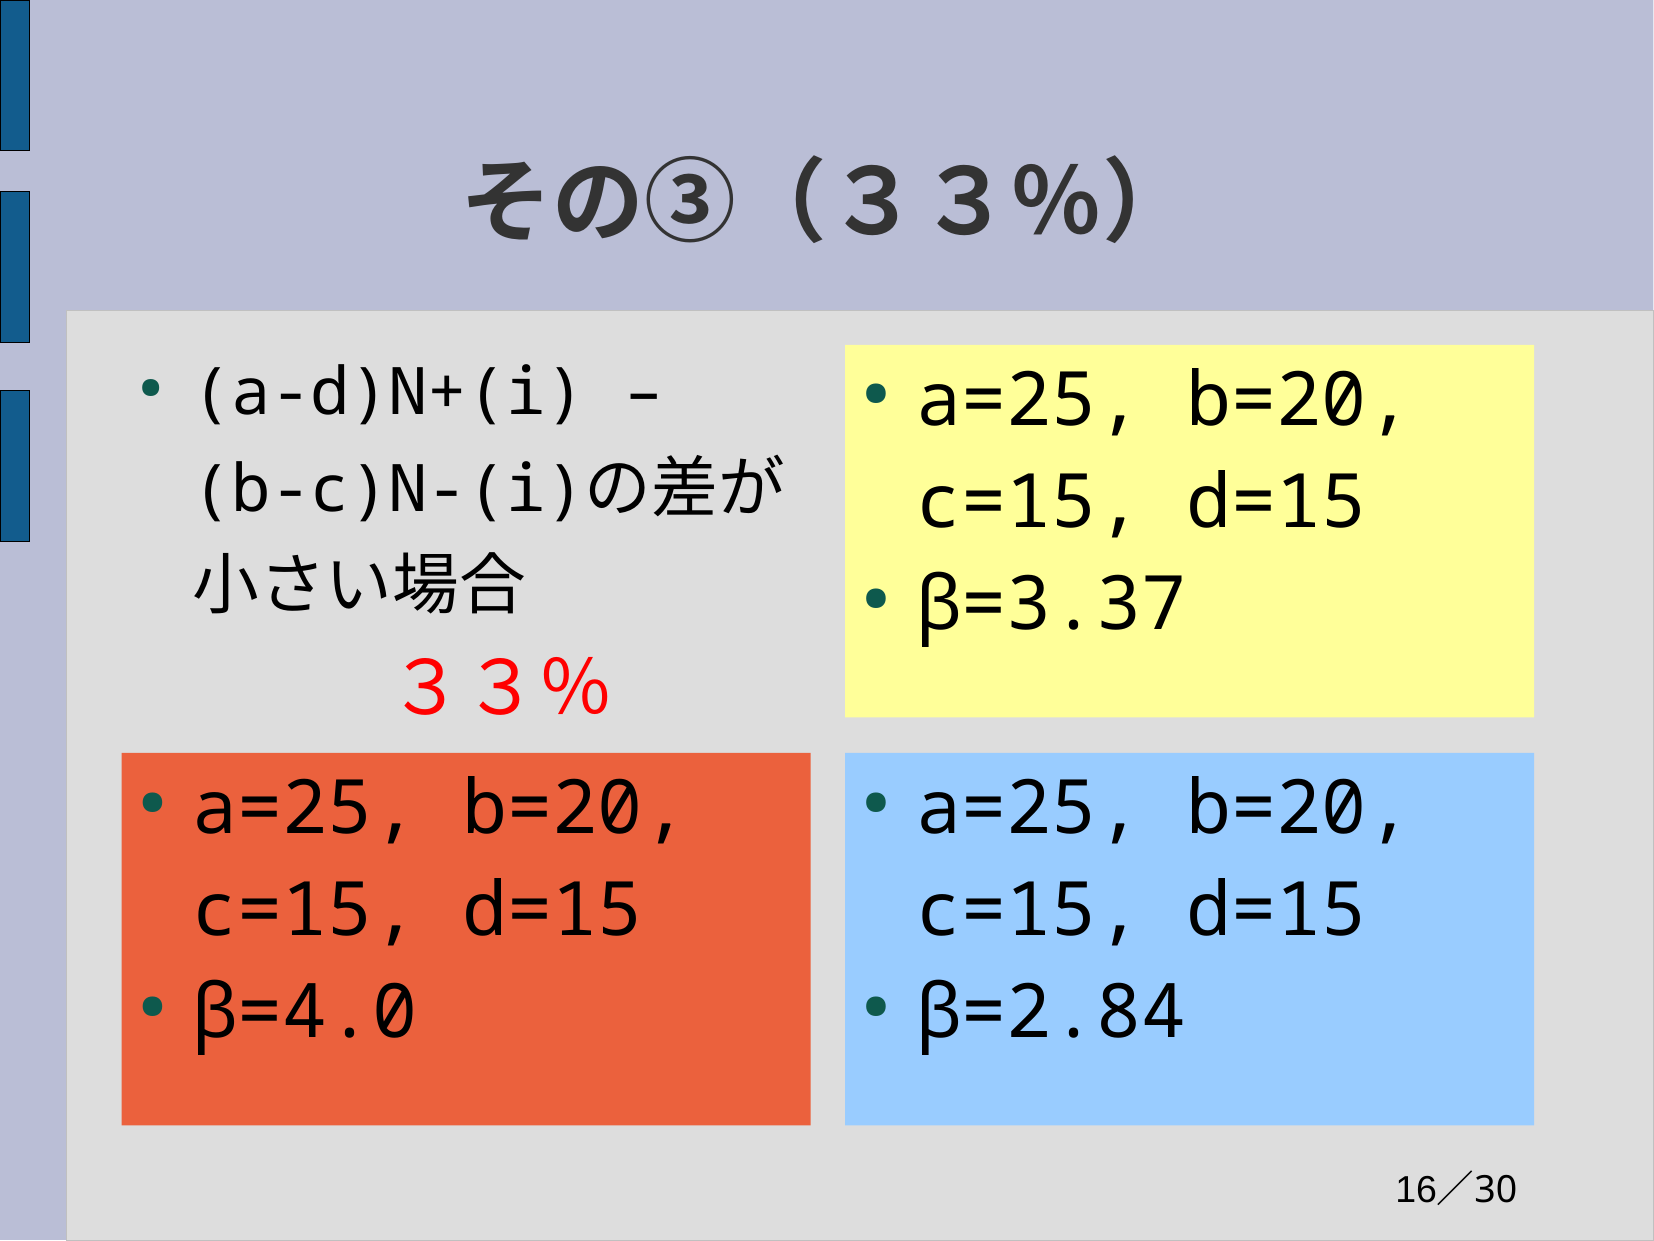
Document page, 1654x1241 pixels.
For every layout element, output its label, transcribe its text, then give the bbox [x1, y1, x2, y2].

title その③（３３％） [121, 91, 1534, 299]
list a=25, b=20, c=15, d=15 β=2.84 [845, 752, 1535, 1126]
list a=25, b=20, c=15, d=15 β=4.0 [121, 752, 811, 1126]
list (a-d)N+(i) – (b-c)N-(i)の差が小さい場合 ３３％ [121, 344, 811, 718]
list a=25, b=20, c=15, d=15 β=3.37 [845, 344, 1535, 718]
